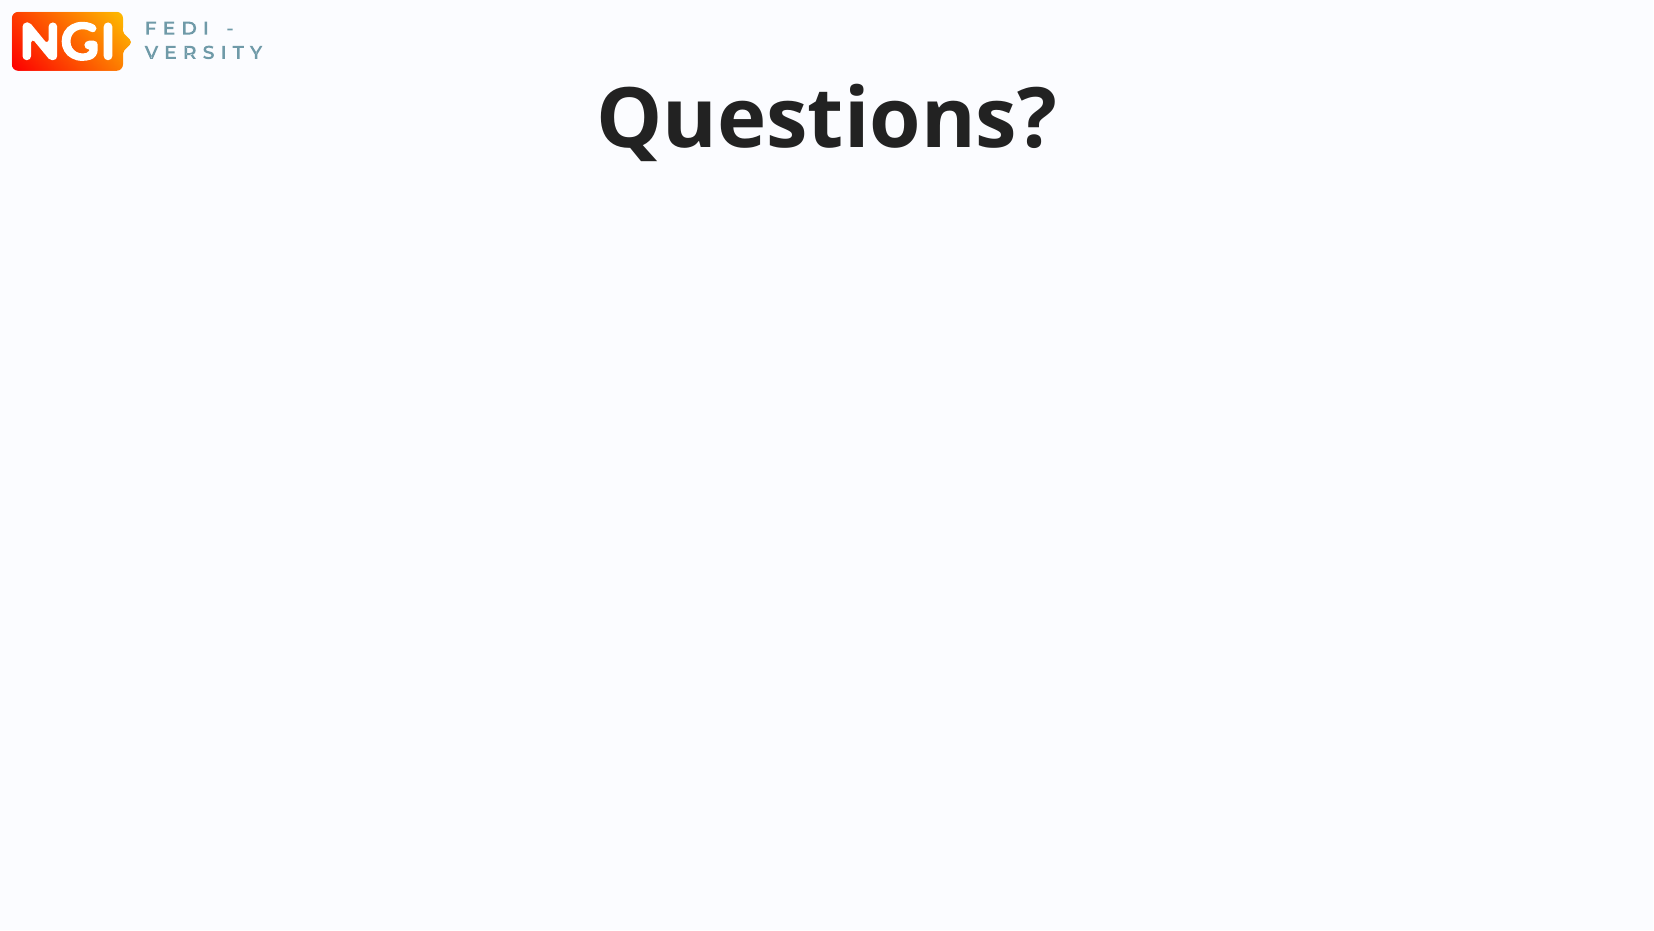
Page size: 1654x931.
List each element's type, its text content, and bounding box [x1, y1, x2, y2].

title Questions? [82, 37, 1571, 193]
